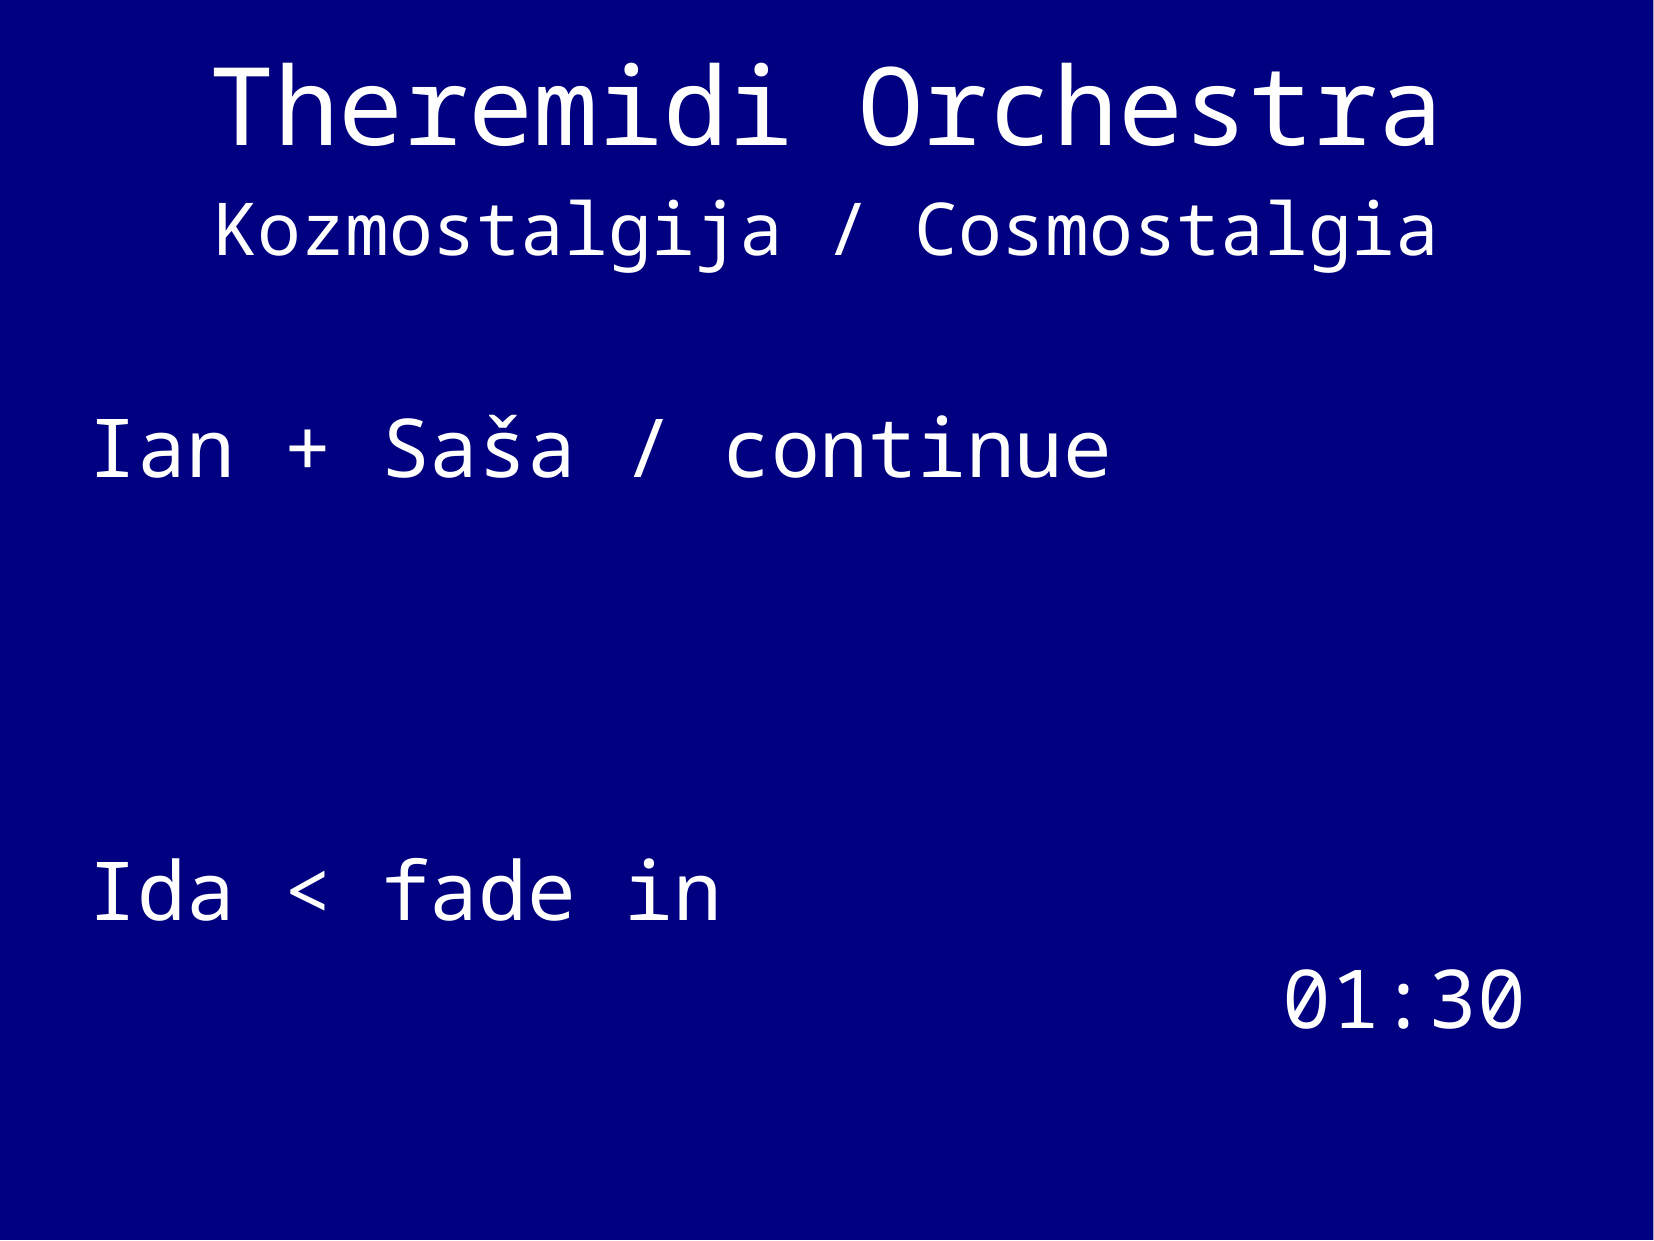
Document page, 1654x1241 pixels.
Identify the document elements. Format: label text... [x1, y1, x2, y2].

title Theremidi Orchestra Kozmostalgija / Cosmostalgia [82, 49, 1571, 257]
text_box 01:30 [1282, 900, 1620, 1096]
subtitle Ian + Saša / continue Ida < fade in [88, 272, 1566, 1063]
